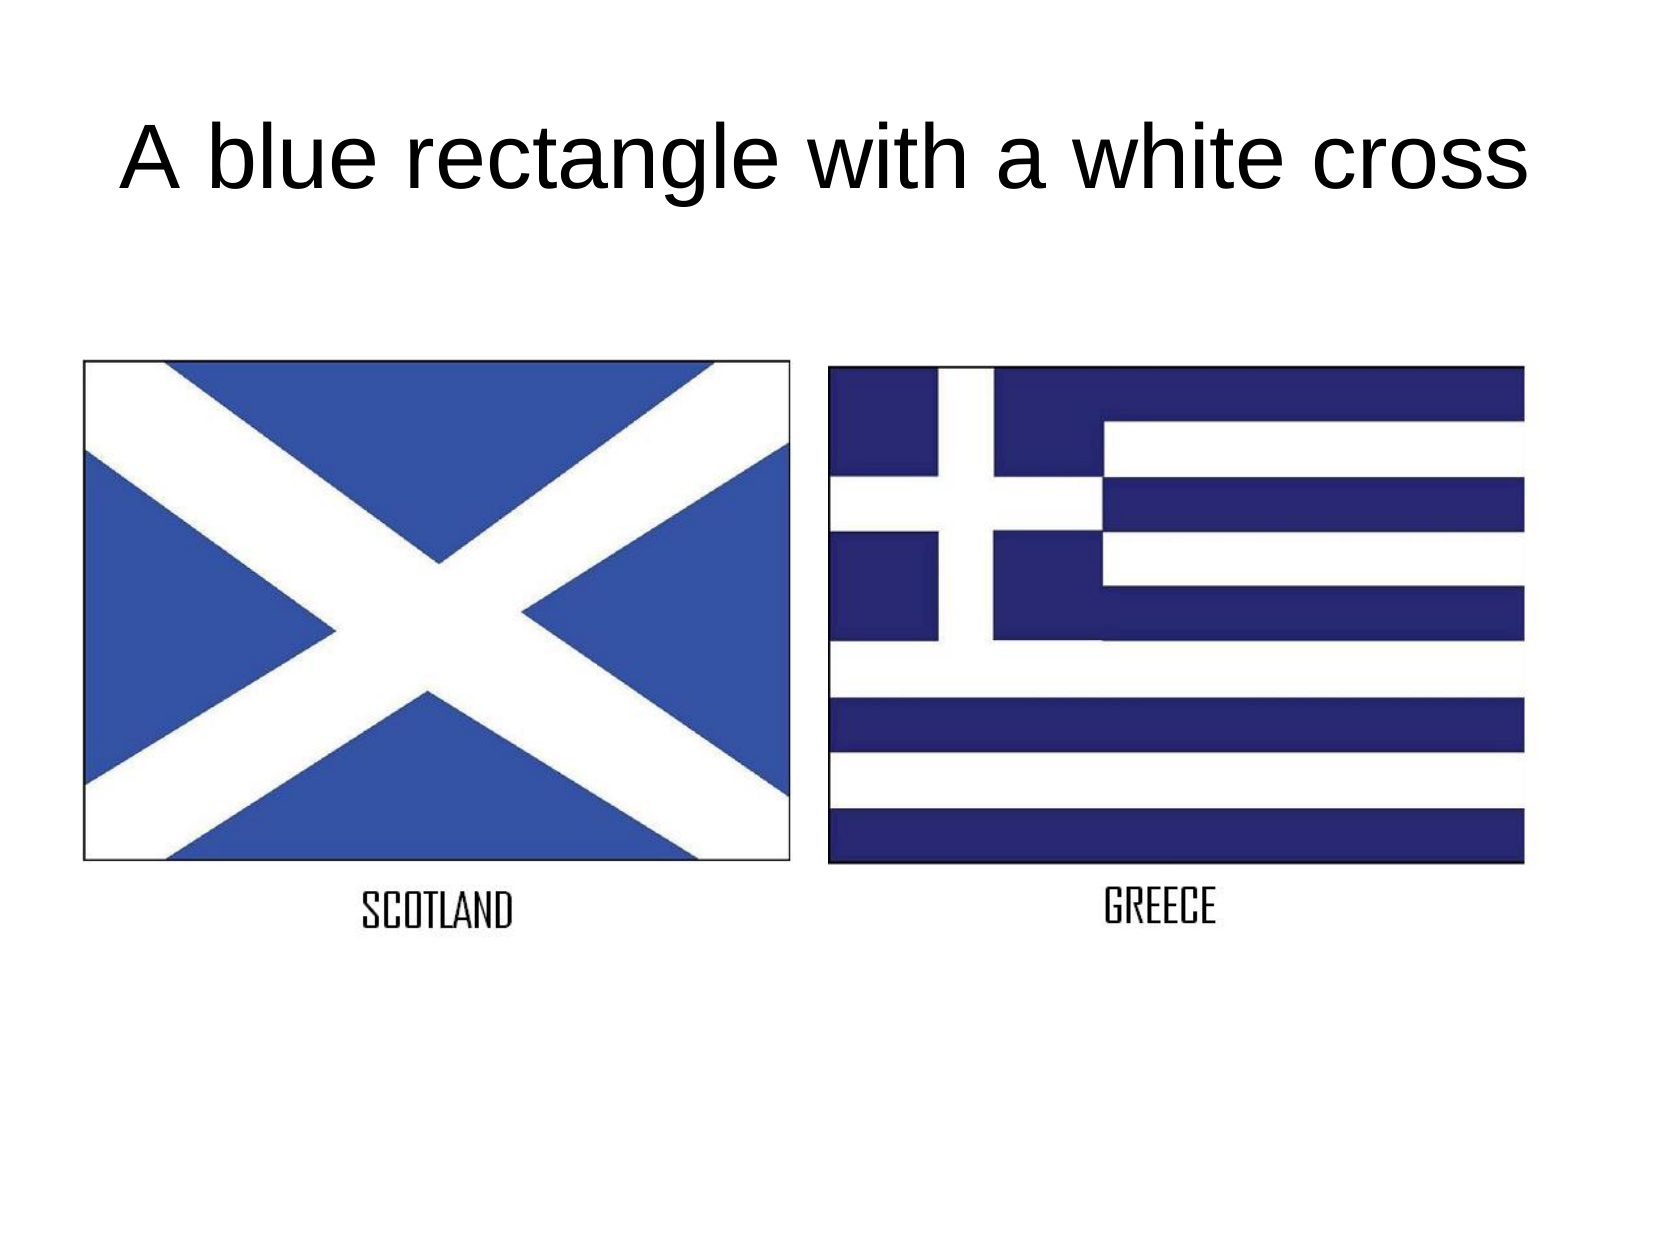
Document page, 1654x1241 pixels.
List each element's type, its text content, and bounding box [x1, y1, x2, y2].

picture [828, 365, 1539, 935]
picture [82, 359, 793, 940]
title A blue rectangle with a white cross [82, 56, 1571, 265]
